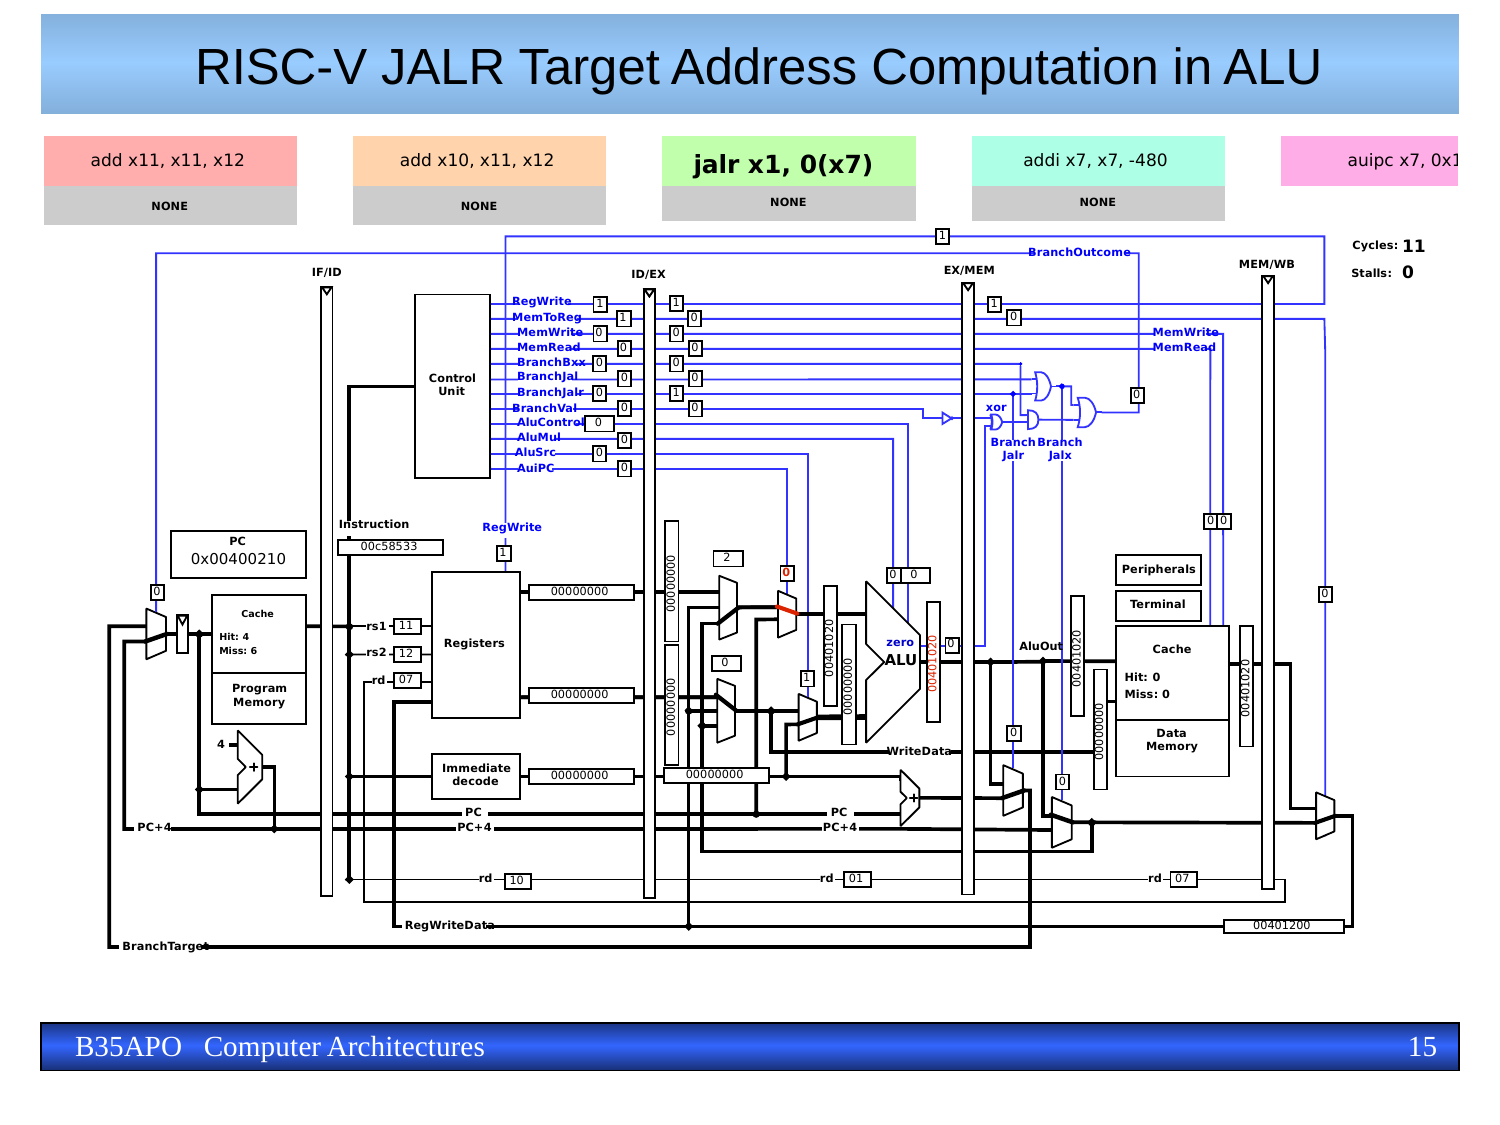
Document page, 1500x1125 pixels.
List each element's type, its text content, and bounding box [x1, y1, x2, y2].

chart [39, 128, 1458, 978]
title RISC-V JALR Target Address Computation in ALU [41, 14, 1459, 114]
